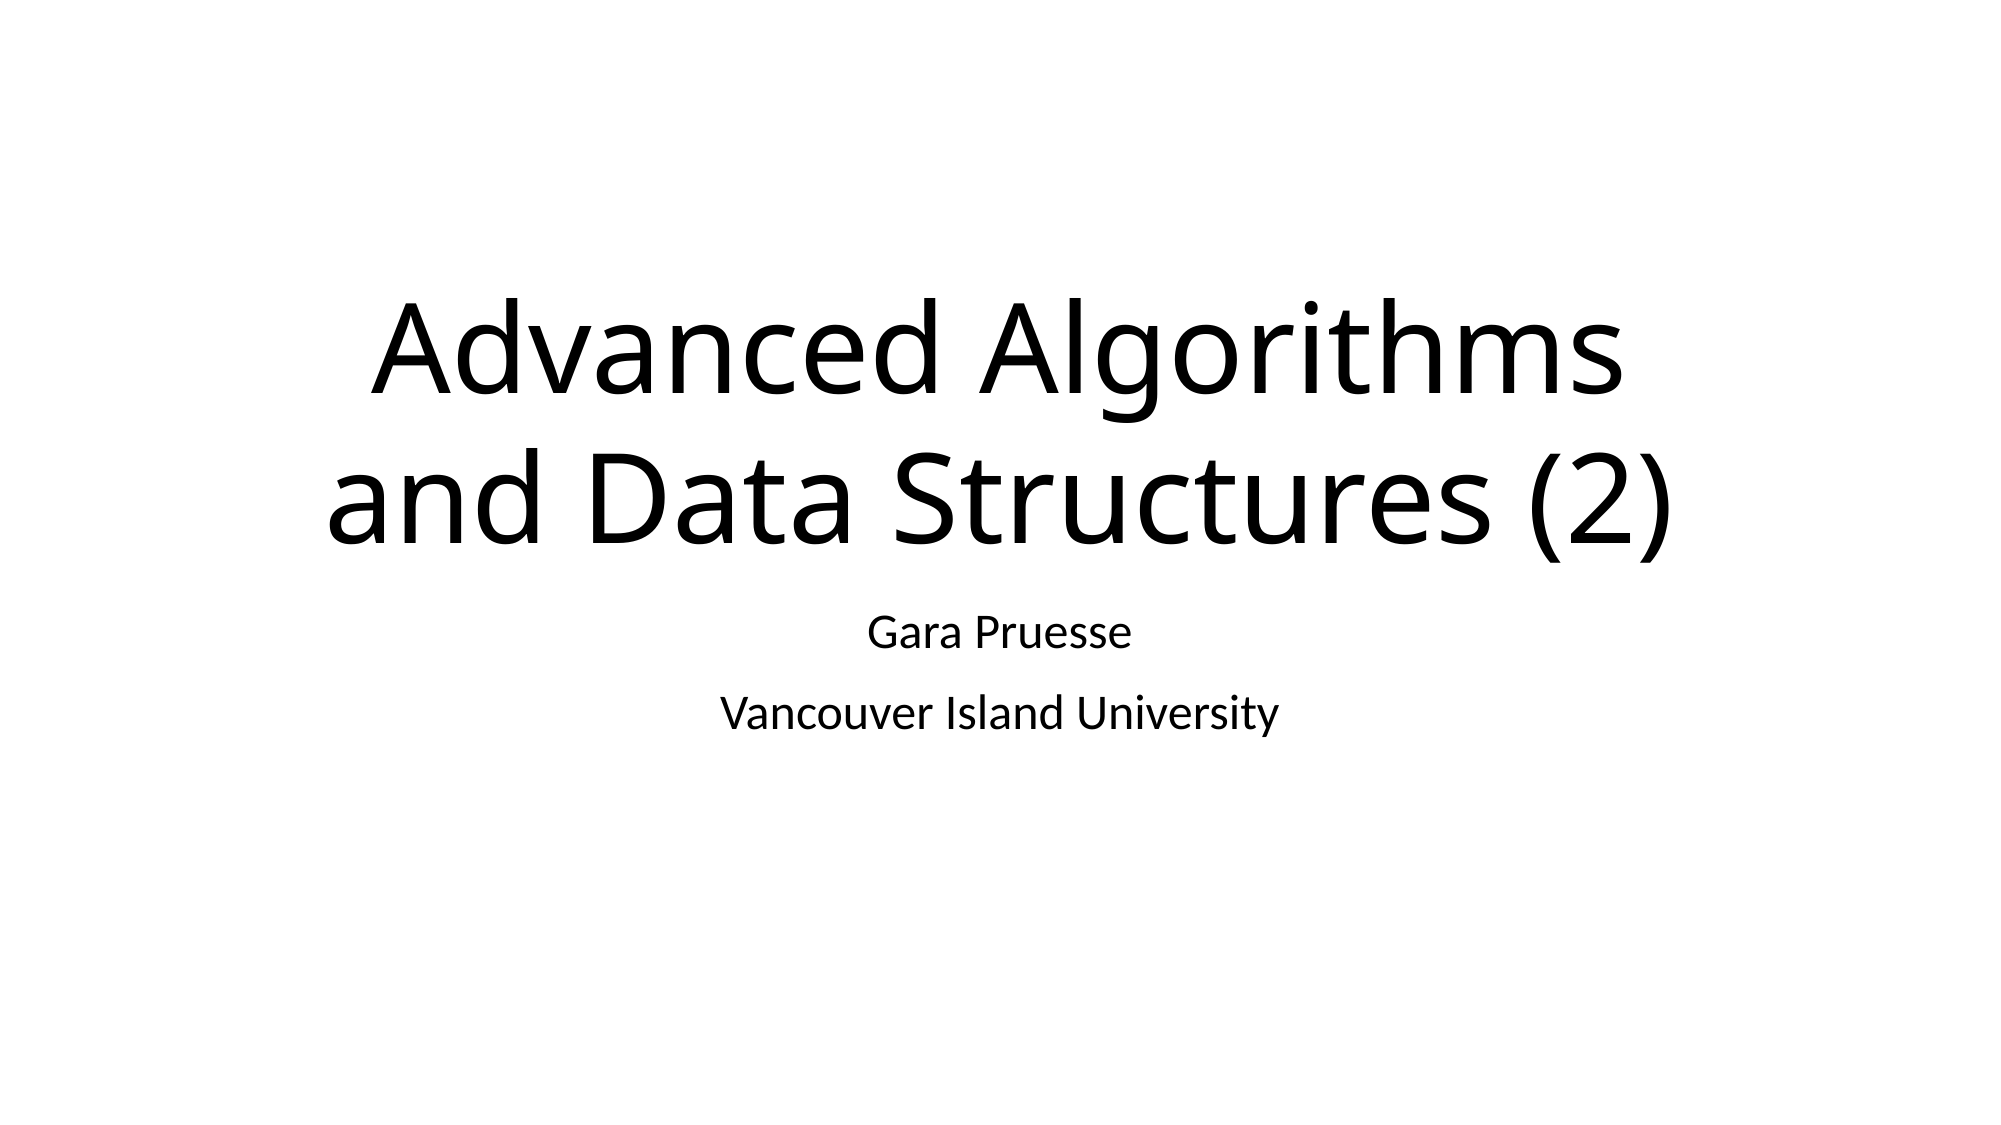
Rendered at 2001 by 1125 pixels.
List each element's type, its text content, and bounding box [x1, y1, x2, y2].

title Advanced Algorithms and Data Structures (2) [249, 184, 1750, 576]
subtitle Gara Pruesse Vancouver Island University [249, 590, 1750, 863]
